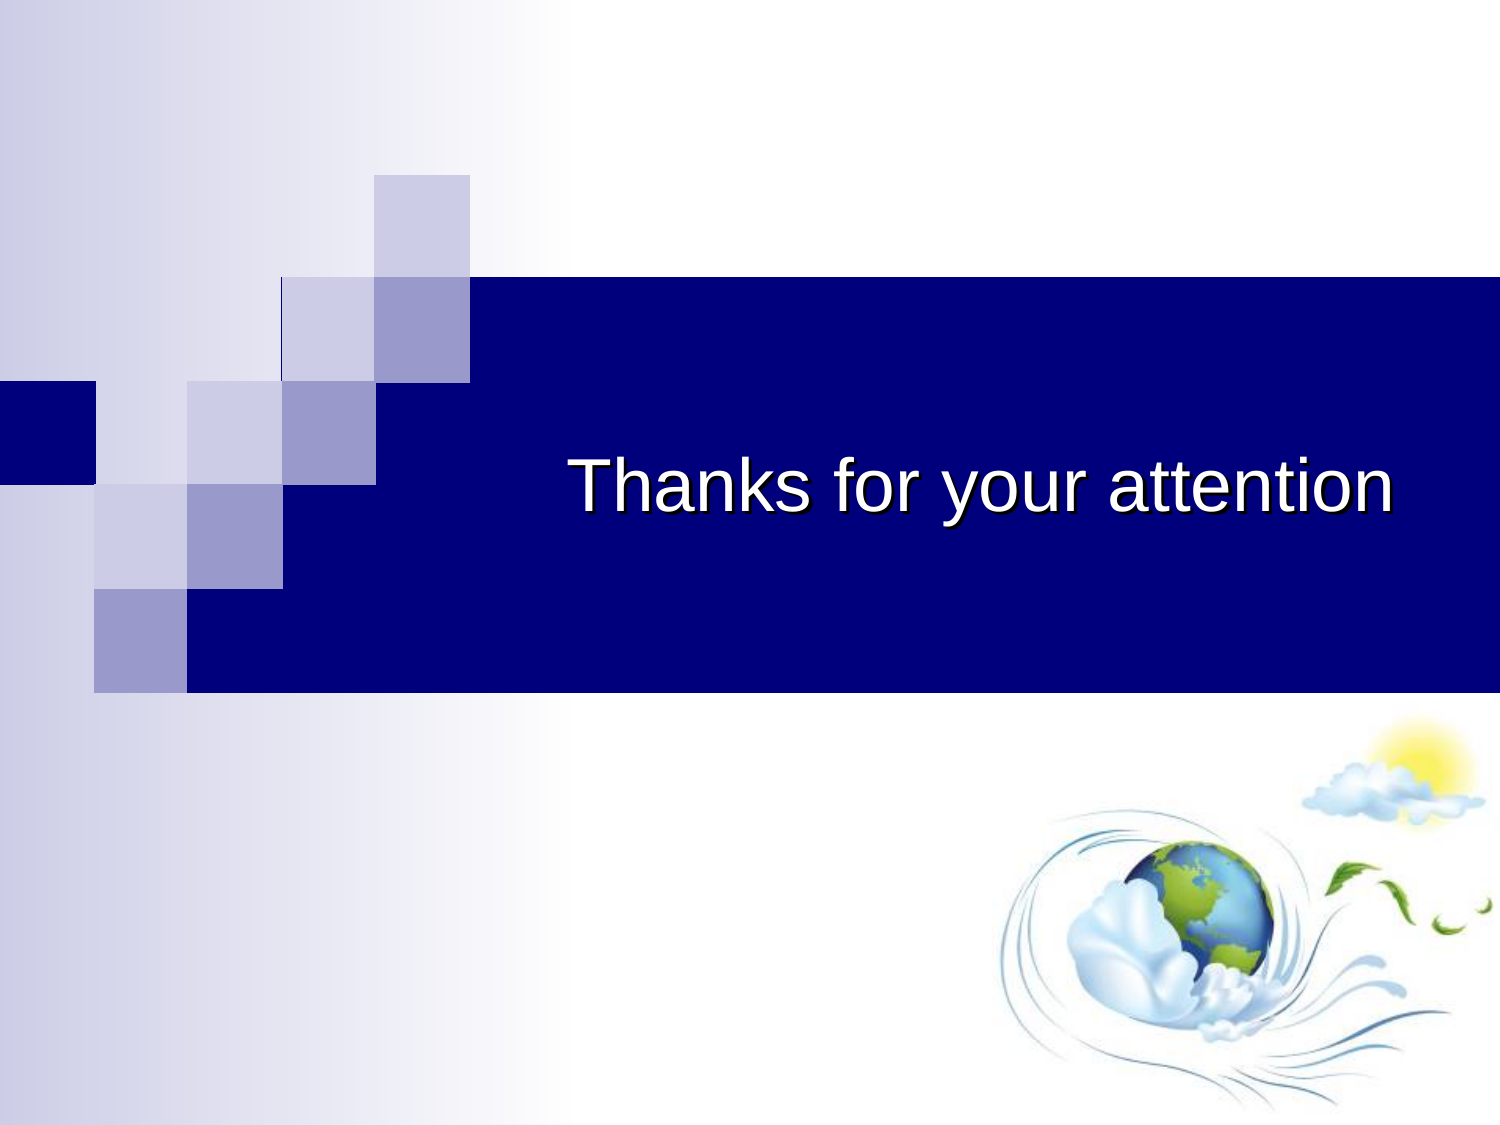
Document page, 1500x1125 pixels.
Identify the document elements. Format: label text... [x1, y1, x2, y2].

picture [992, 700, 1500, 1125]
title Thanks for your attention [487, 299, 1476, 663]
